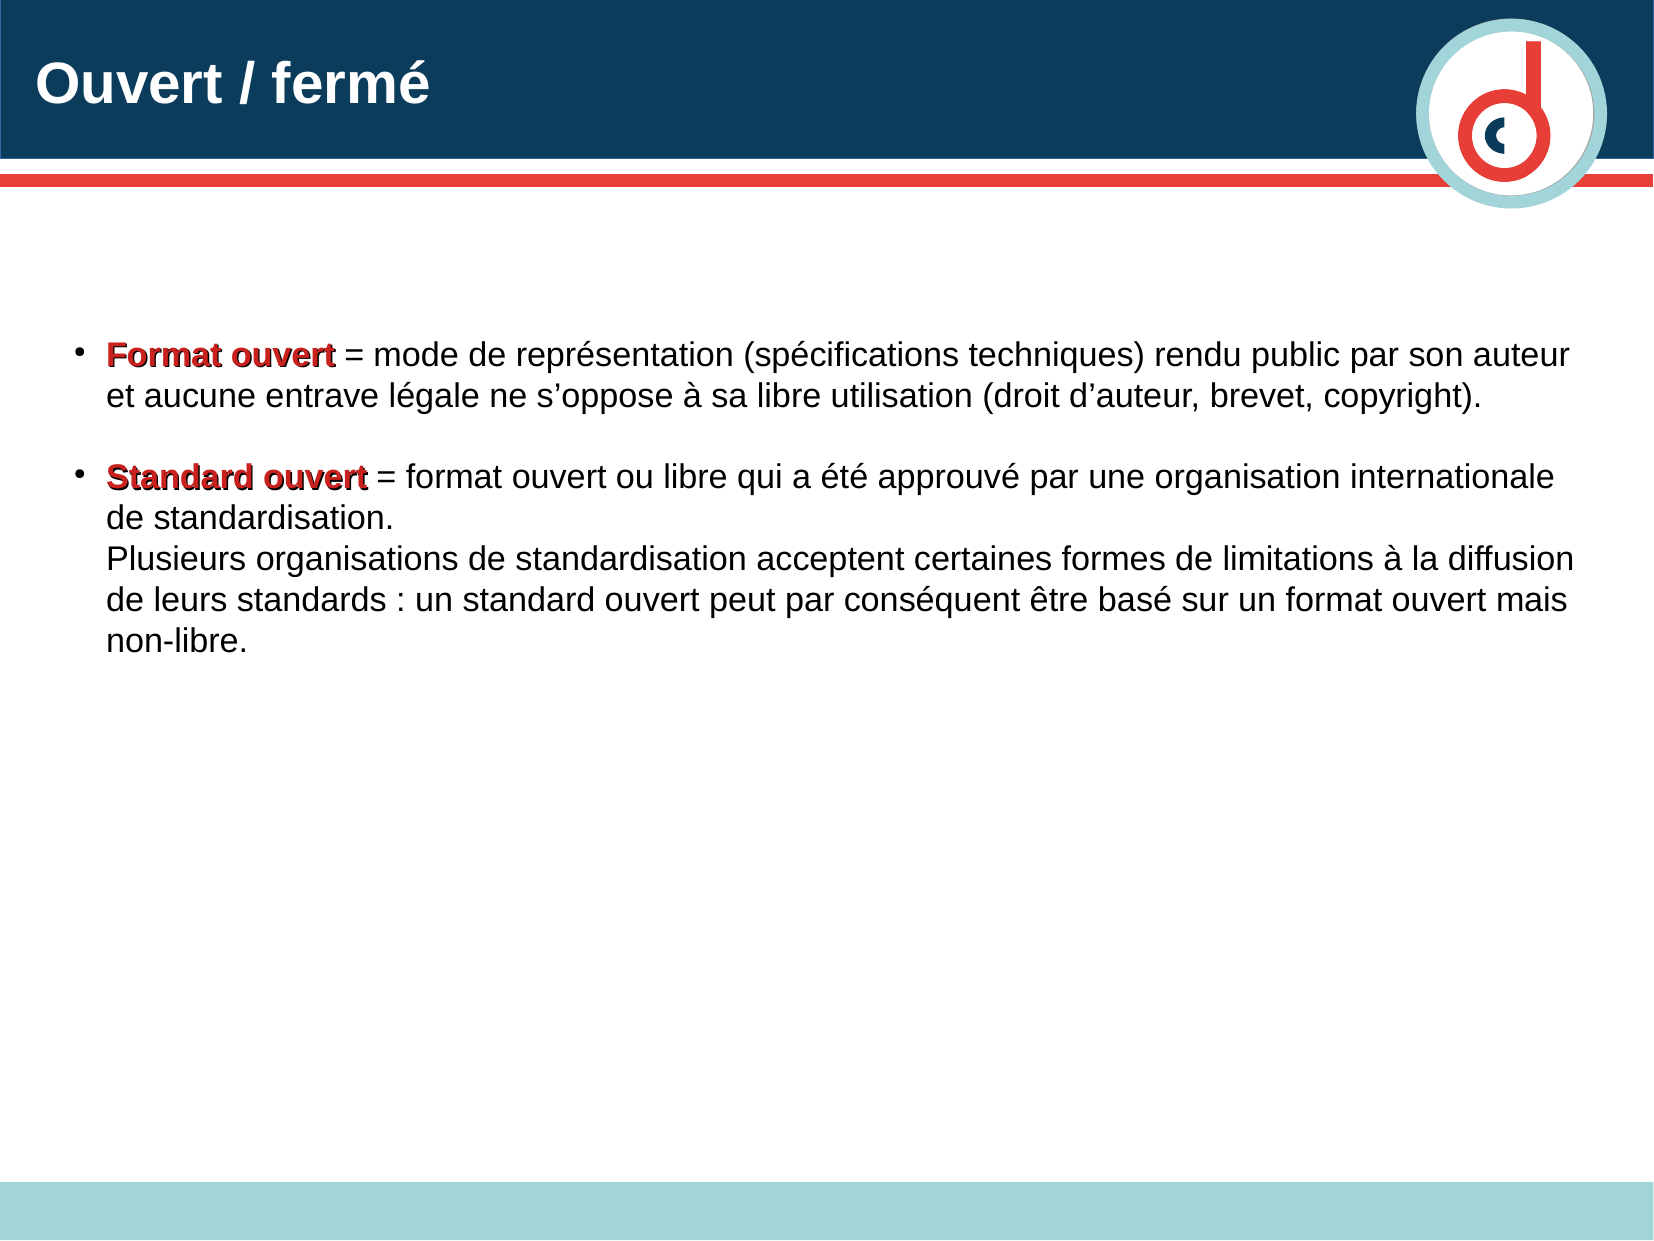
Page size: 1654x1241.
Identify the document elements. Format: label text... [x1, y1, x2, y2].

title Ouvert / fermé [35, 11, 1429, 159]
text_box Format ouvert = mode de représentation (spécifications techniques) rendu public par son auteur et aucune entrave légale ne s’oppose à sa libre utilisation (droit d’auteur, brevet, copyright). Standard ouvert = format ouvert ou libre qui a été approuvé par une organisation internationale de standardisation. Plusieurs organisations de standardisation acceptent certaines formes de limitations à la diffusion de leurs standards : un standard ouvert peut par conséquent être basé sur un format ouvert mais non-libre. [59, 324, 1595, 792]
